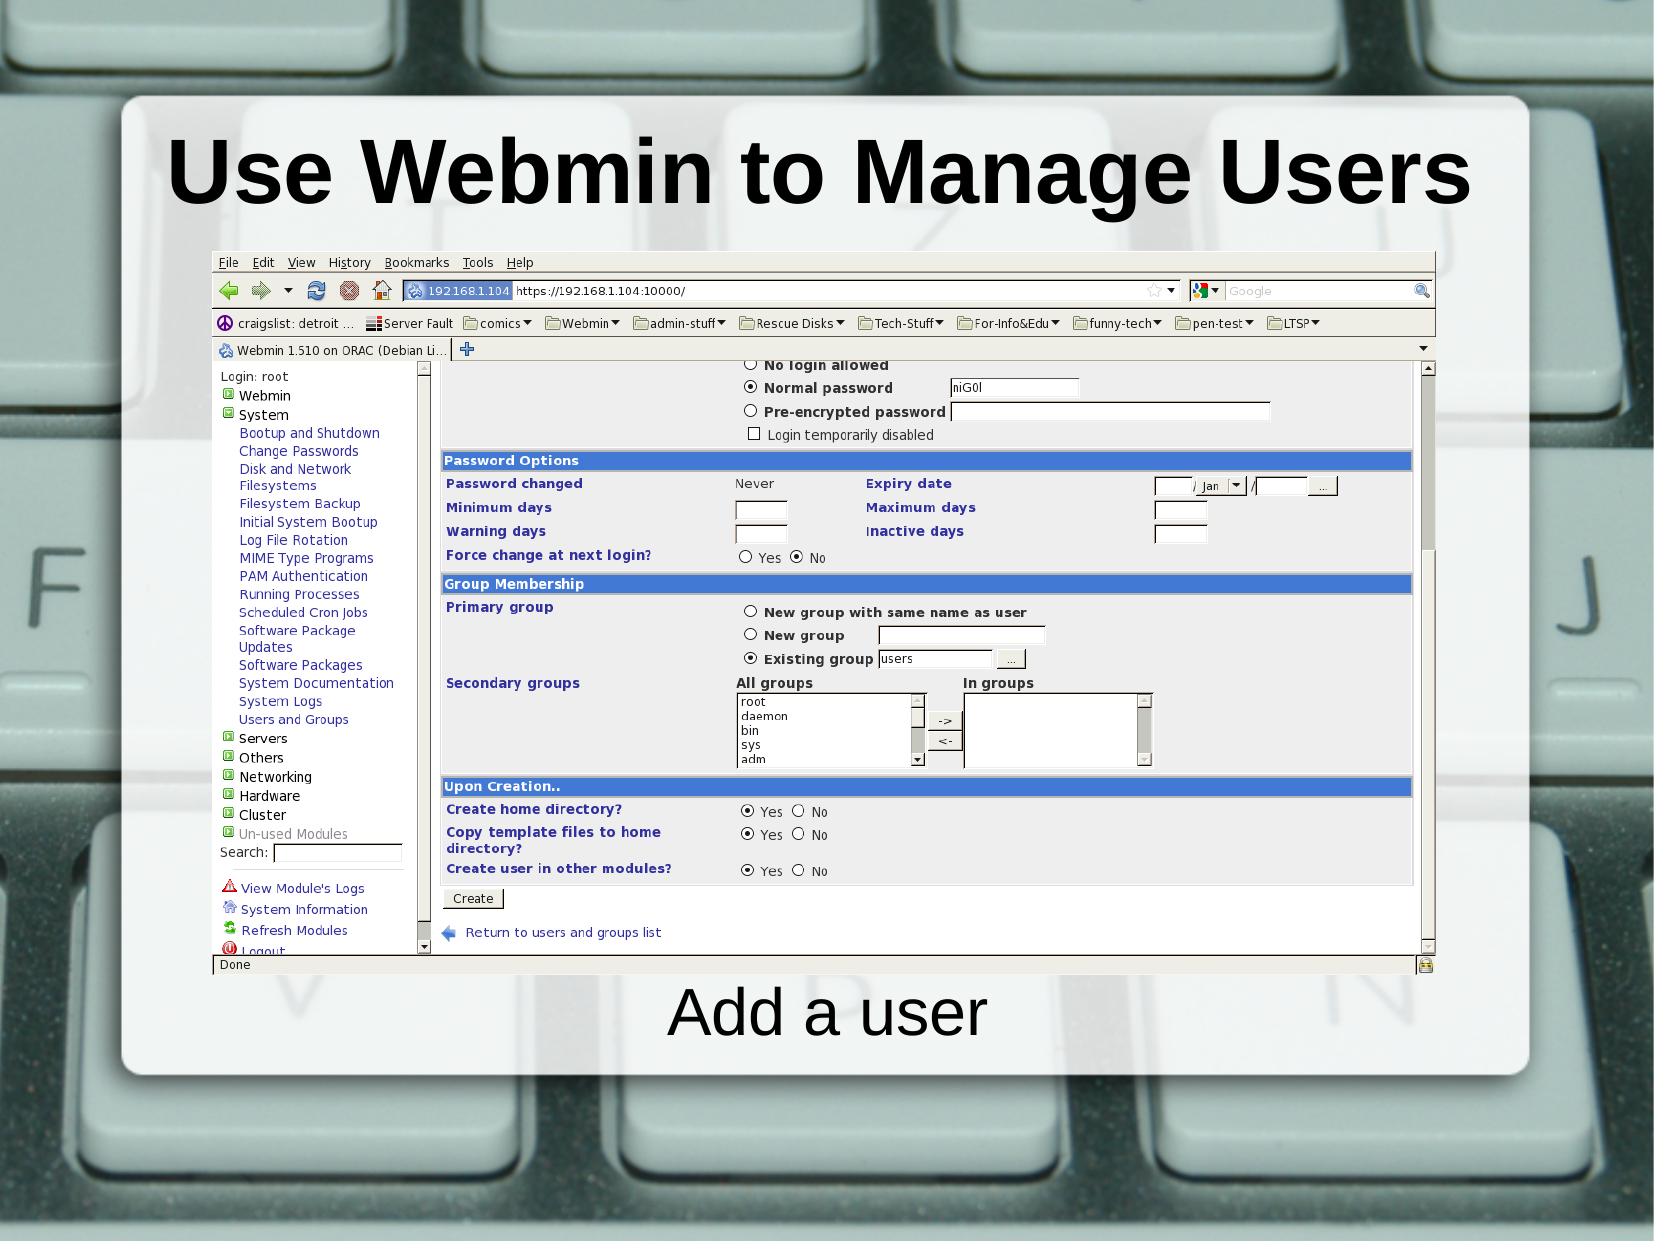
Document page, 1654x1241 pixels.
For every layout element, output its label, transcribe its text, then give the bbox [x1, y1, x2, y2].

list Add a user [150, 975, 1507, 1059]
picture [0, 0, 1654, 1241]
title Use Webmin to Manage Users [135, 112, 1506, 231]
